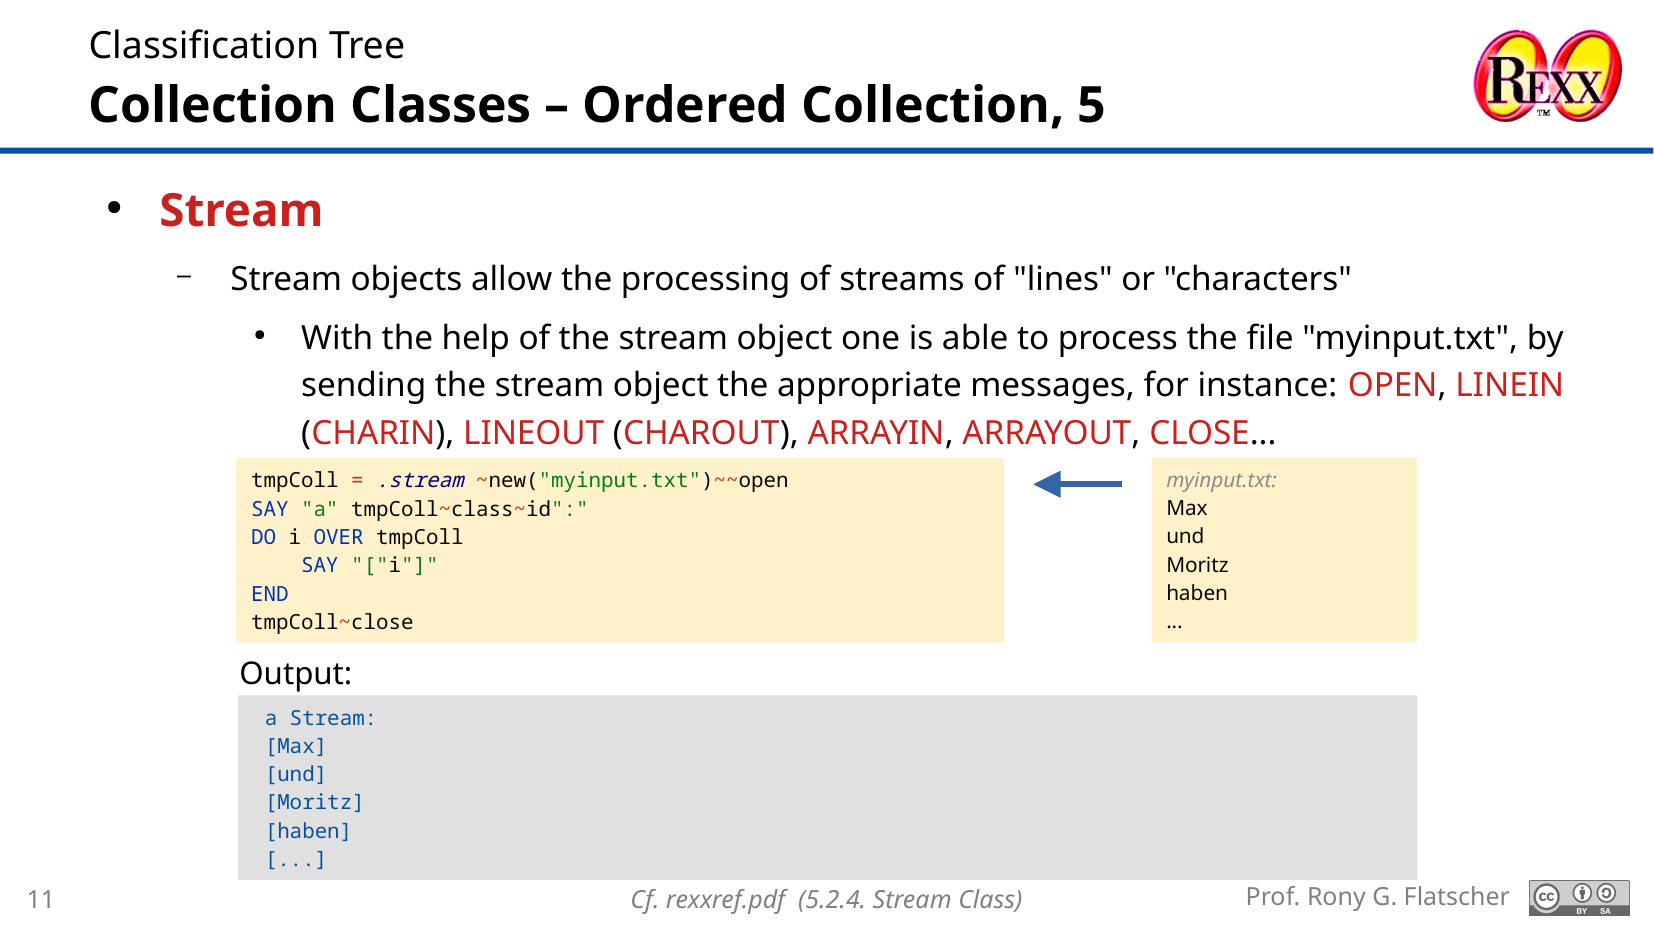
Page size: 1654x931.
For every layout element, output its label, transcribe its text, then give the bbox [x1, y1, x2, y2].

text_box Output: [224, 643, 390, 700]
title Collection Classes – Ordered Collection, 5 [29, 59, 1654, 148]
text_box myinput.txt: Max und Moritz haben ... [1151, 457, 1418, 635]
list Stream Stream objects allow the processing of streams of "lines" or "characters" With the help of the stream object one is able to process the file "myinput.txt", by sending the stream object the appropriate messages, for instance: OPEN, LINEIN (CHARIN), LINEOUT (CHAROUT), ARRAYIN, ARRAYOUT, CLOSE... [88, 177, 1577, 857]
text_box tmpColl = .stream ~new("myinput.txt")~~open SAY "a" tmpColl~class~id":" DO i OVER tmpColl SAY "["i"]" END tmpColl~close [236, 458, 1004, 635]
text_box a Stream: [Max] [und] [Moritz] [haben] [...] [238, 695, 1418, 875]
title Classification Tree [29, 0, 1654, 59]
text_box Cf. rexxref.pdf (5.2.4. Stream Class) [0, 874, 1654, 922]
